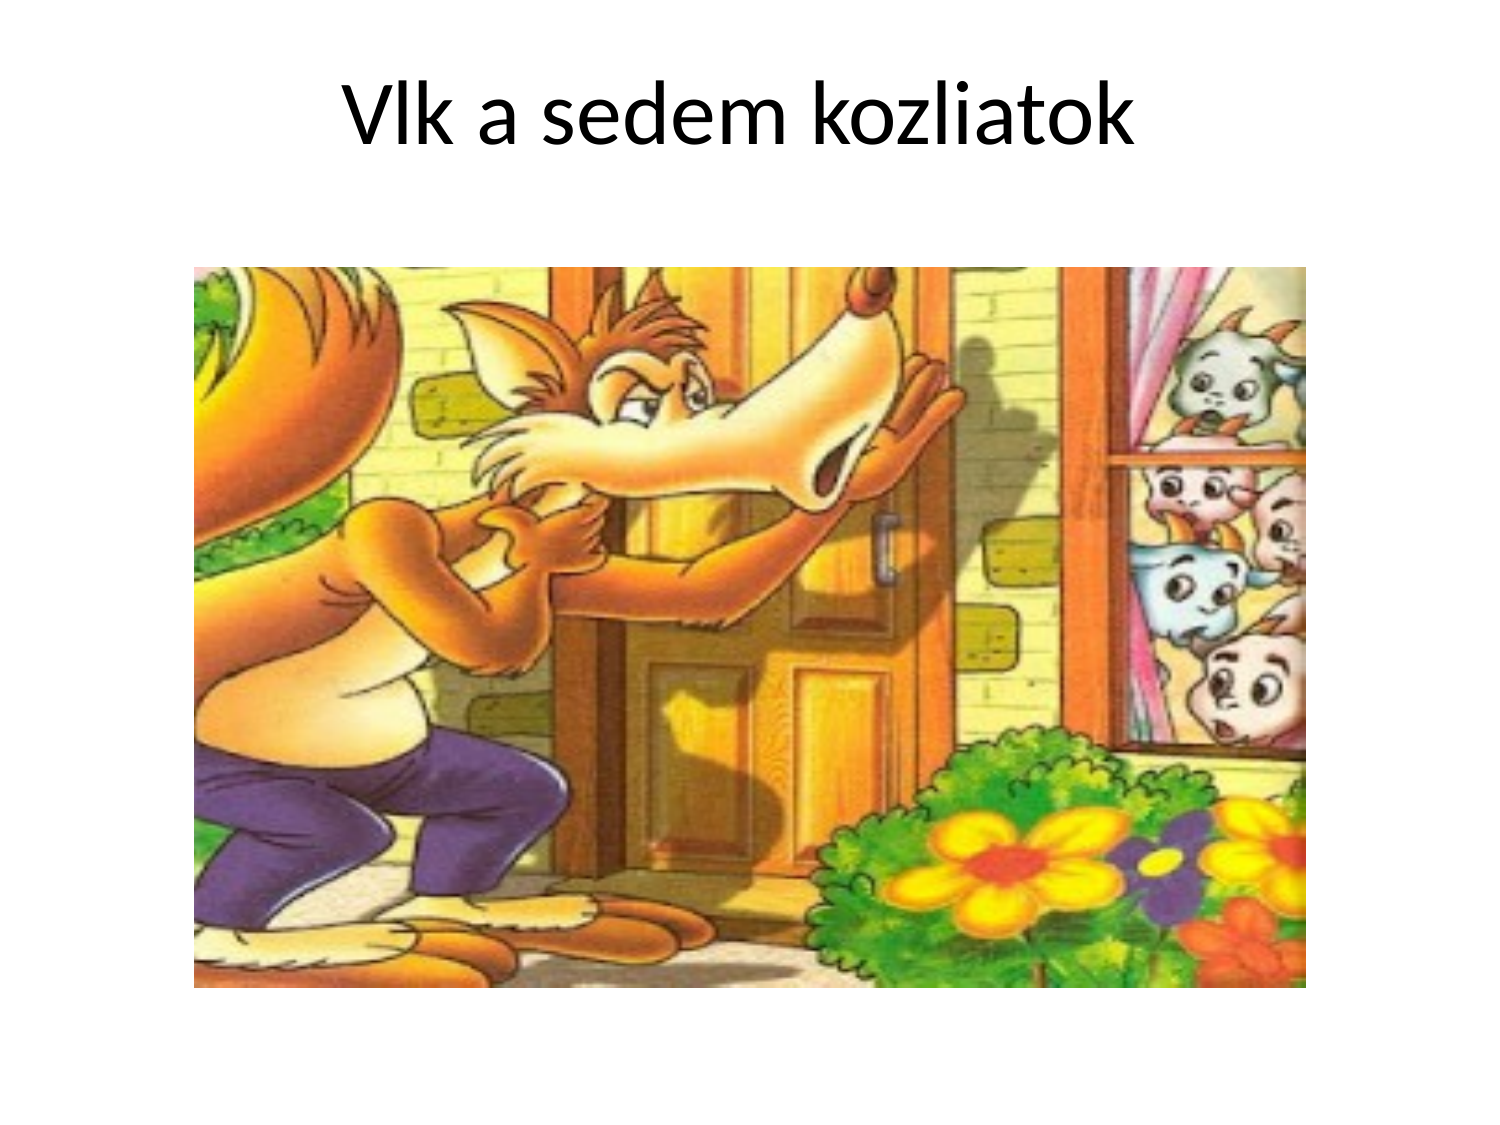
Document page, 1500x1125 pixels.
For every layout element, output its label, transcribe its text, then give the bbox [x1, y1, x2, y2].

picture [194, 267, 1306, 988]
title Vlk a sedem kozliatok [75, 45, 1425, 233]
